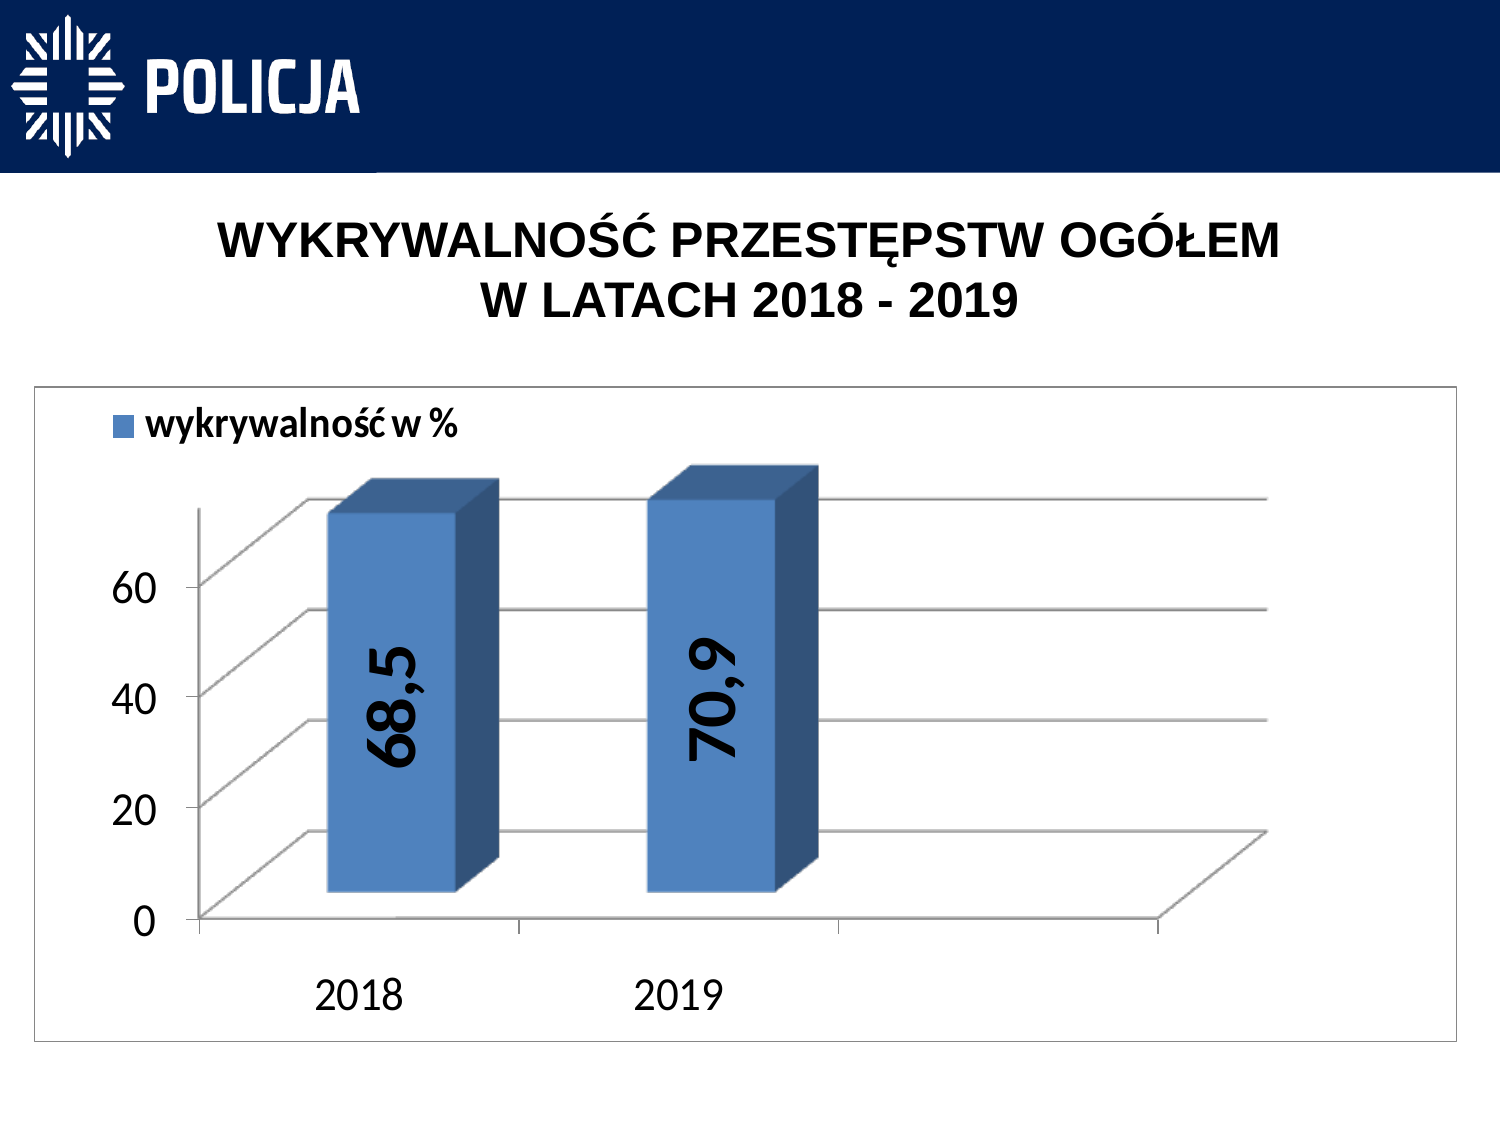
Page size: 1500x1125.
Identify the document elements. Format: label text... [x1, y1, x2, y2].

text_box WYKRYWALNOŚĆ PRZESTĘPSTW OGÓŁEM W LATACH 2018 - 2019 [74, 196, 1425, 338]
text_box [360, 0, 1500, 173]
picture [0, 0, 360, 173]
chart [23, 375, 1468, 1054]
